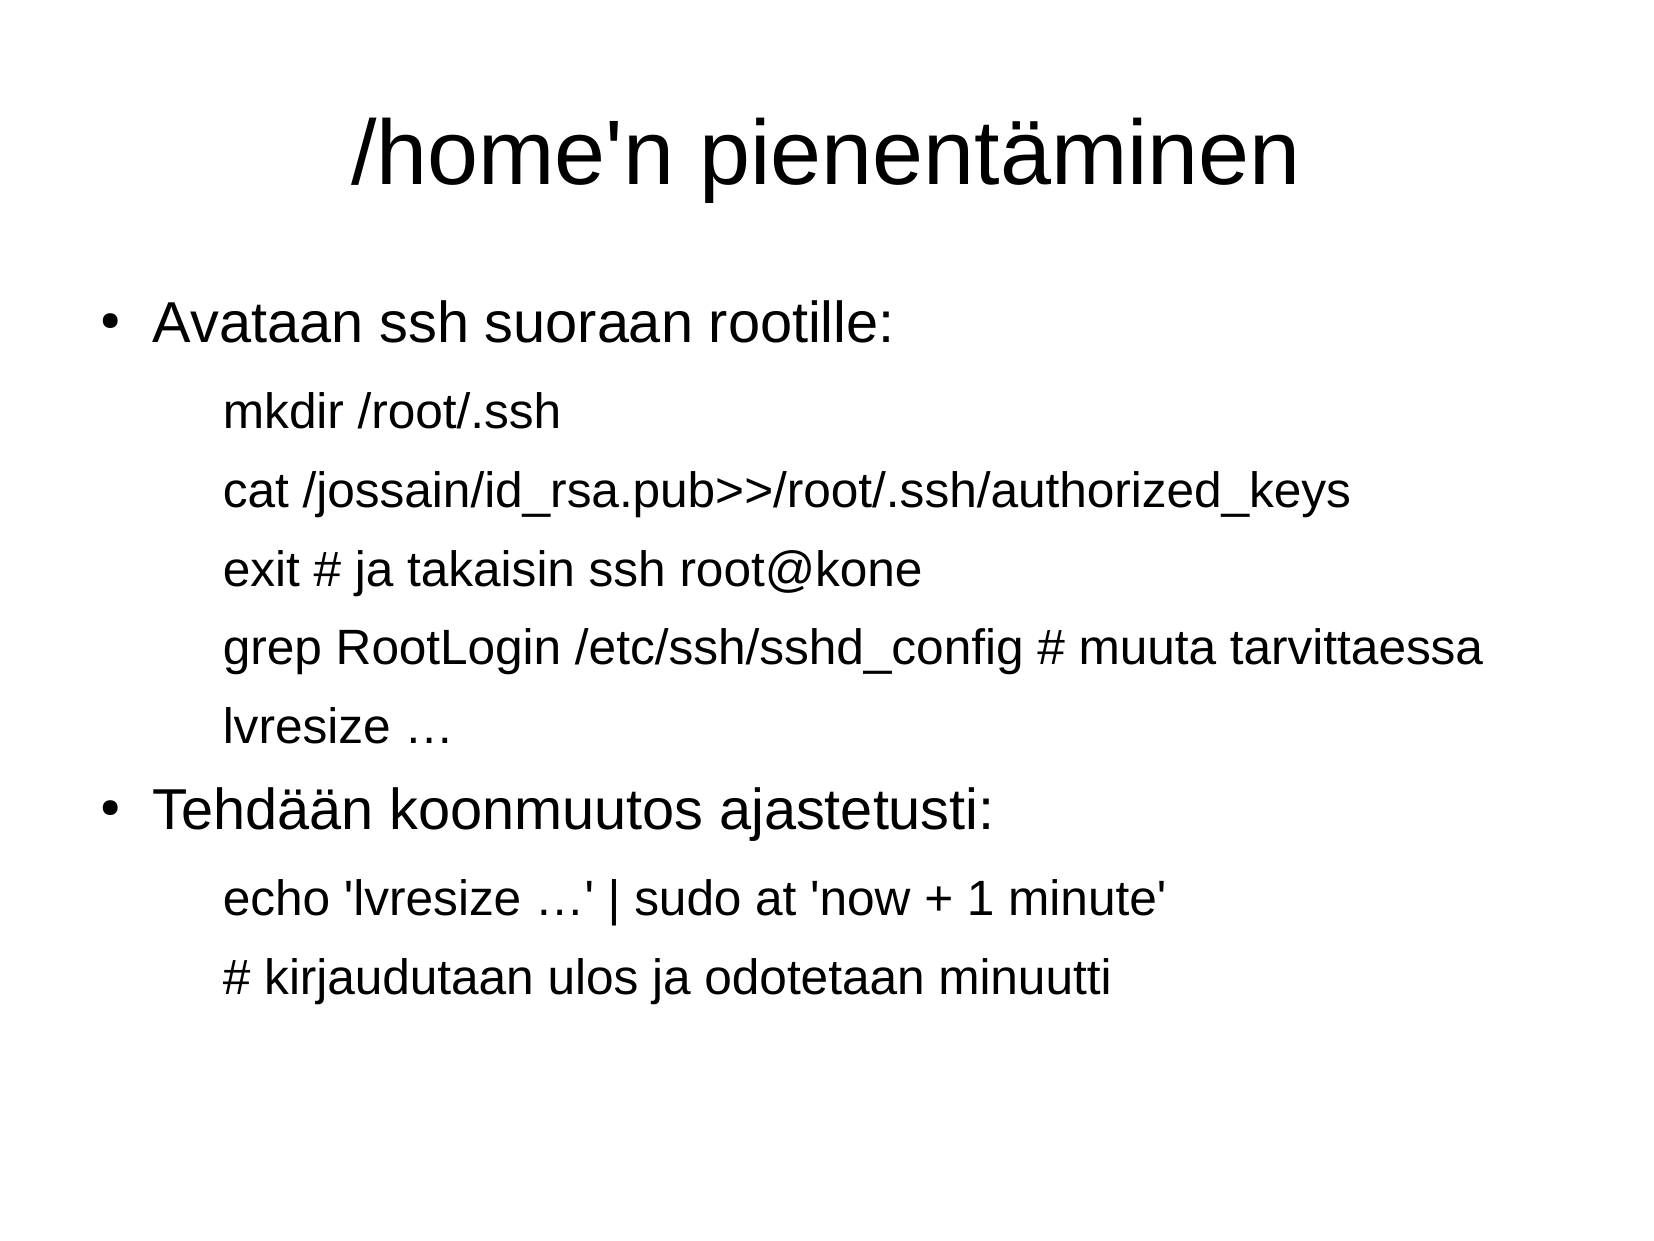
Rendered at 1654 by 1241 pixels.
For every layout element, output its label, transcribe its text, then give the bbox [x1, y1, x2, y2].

title /home'n pienentäminen [82, 49, 1571, 257]
list Avataan ssh suoraan rootille: mkdir /root/.ssh cat /jossain/id_rsa.pub>>/root/.ssh/authorized_keys exit # ja takaisin ssh root@kone grep RootLogin /etc/ssh/sshd_config # muuta tarvittaessa lvresize … Tehdään koonmuutos ajastetusti: echo 'lvresize …' | sudo at 'now + 1 minute' # kirjaudutaan ulos ja odotetaan minuutti [82, 290, 1571, 1010]
